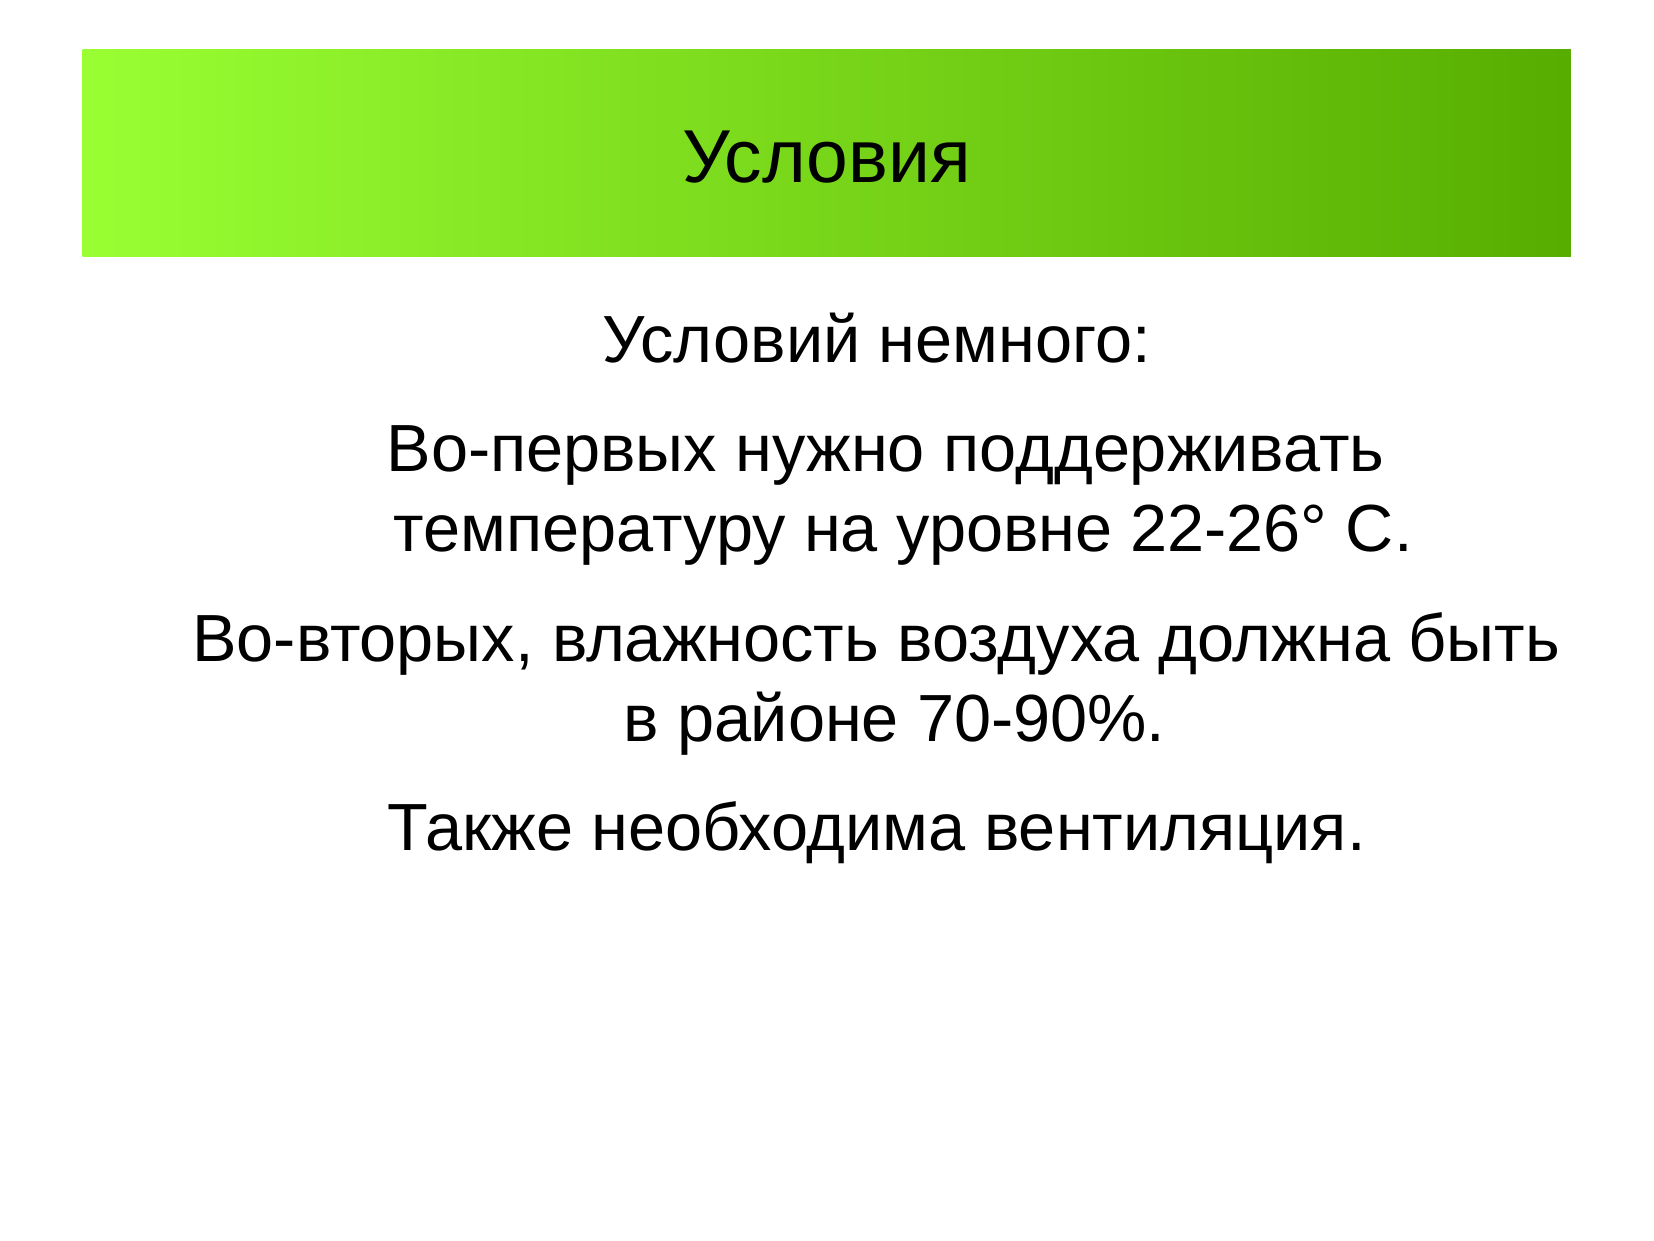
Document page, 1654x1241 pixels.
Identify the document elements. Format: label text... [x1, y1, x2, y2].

title Условия [82, 49, 1571, 257]
list Условий немного: Во-первых нужно поддерживать температуру на уровне 22-26° С. Во-вторых, влажность воздуха должна быть в районе 70-90%. Также необходима вентиляция. [88, 295, 1577, 1114]
